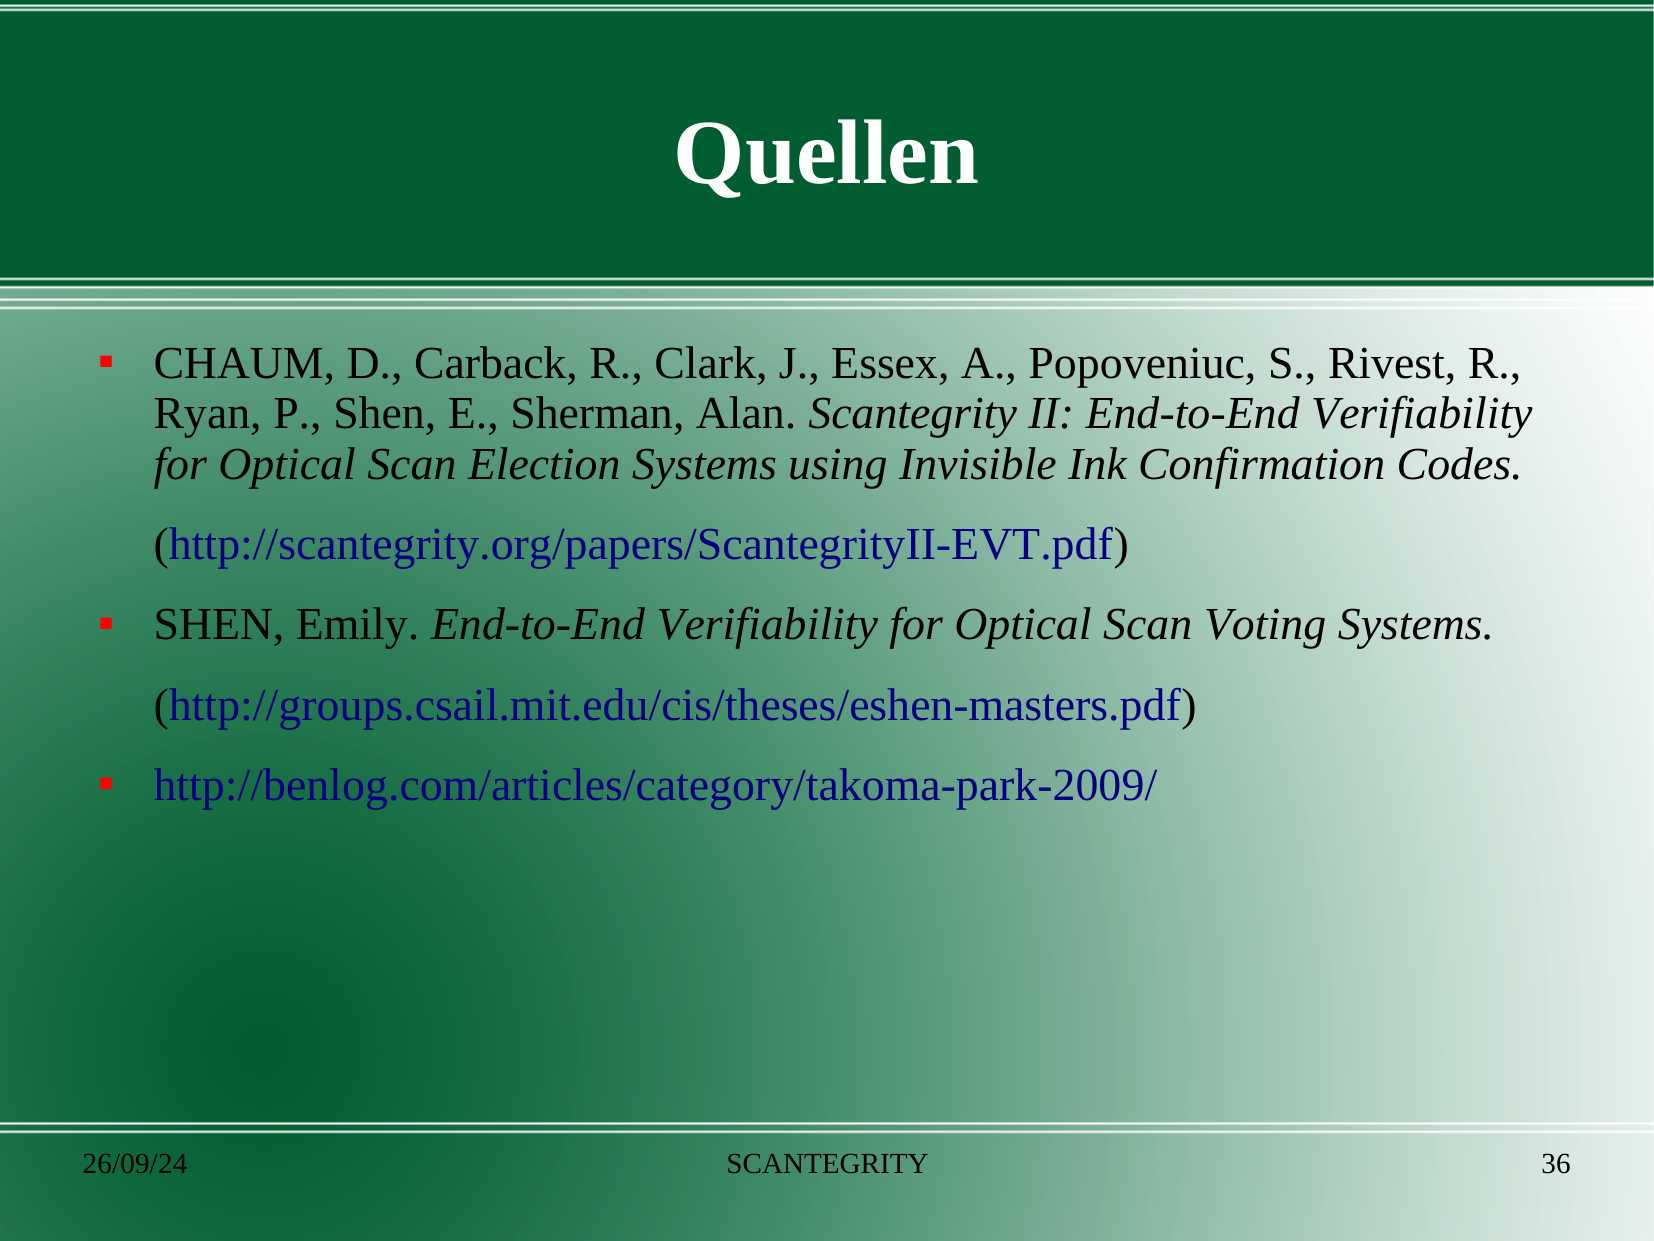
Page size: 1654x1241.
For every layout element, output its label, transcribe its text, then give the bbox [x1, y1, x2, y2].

list CHAUM, D., Carback, R., Clark, J., Essex, A., Popoveniuc, S., Rivest, R., Ryan, P., Shen, E., Sherman, Alan. Scantegrity II: End-to-End Verifiability for Optical Scan Election Systems using Invisible Ink Confirmation Codes. (http://scantegrity.org/papers/ScantegrityII-EVT.pdf) SHEN, Emily. End-to-End Verifiability for Optical Scan Voting Systems. (http://groups.csail.mit.edu/cis/theses/eshen-masters.pdf) http://benlog.com/articles/category/takoma-park-2009/ [82, 337, 1571, 1037]
title Quellen [82, 56, 1571, 250]
picture [0, 0, 1654, 1241]
